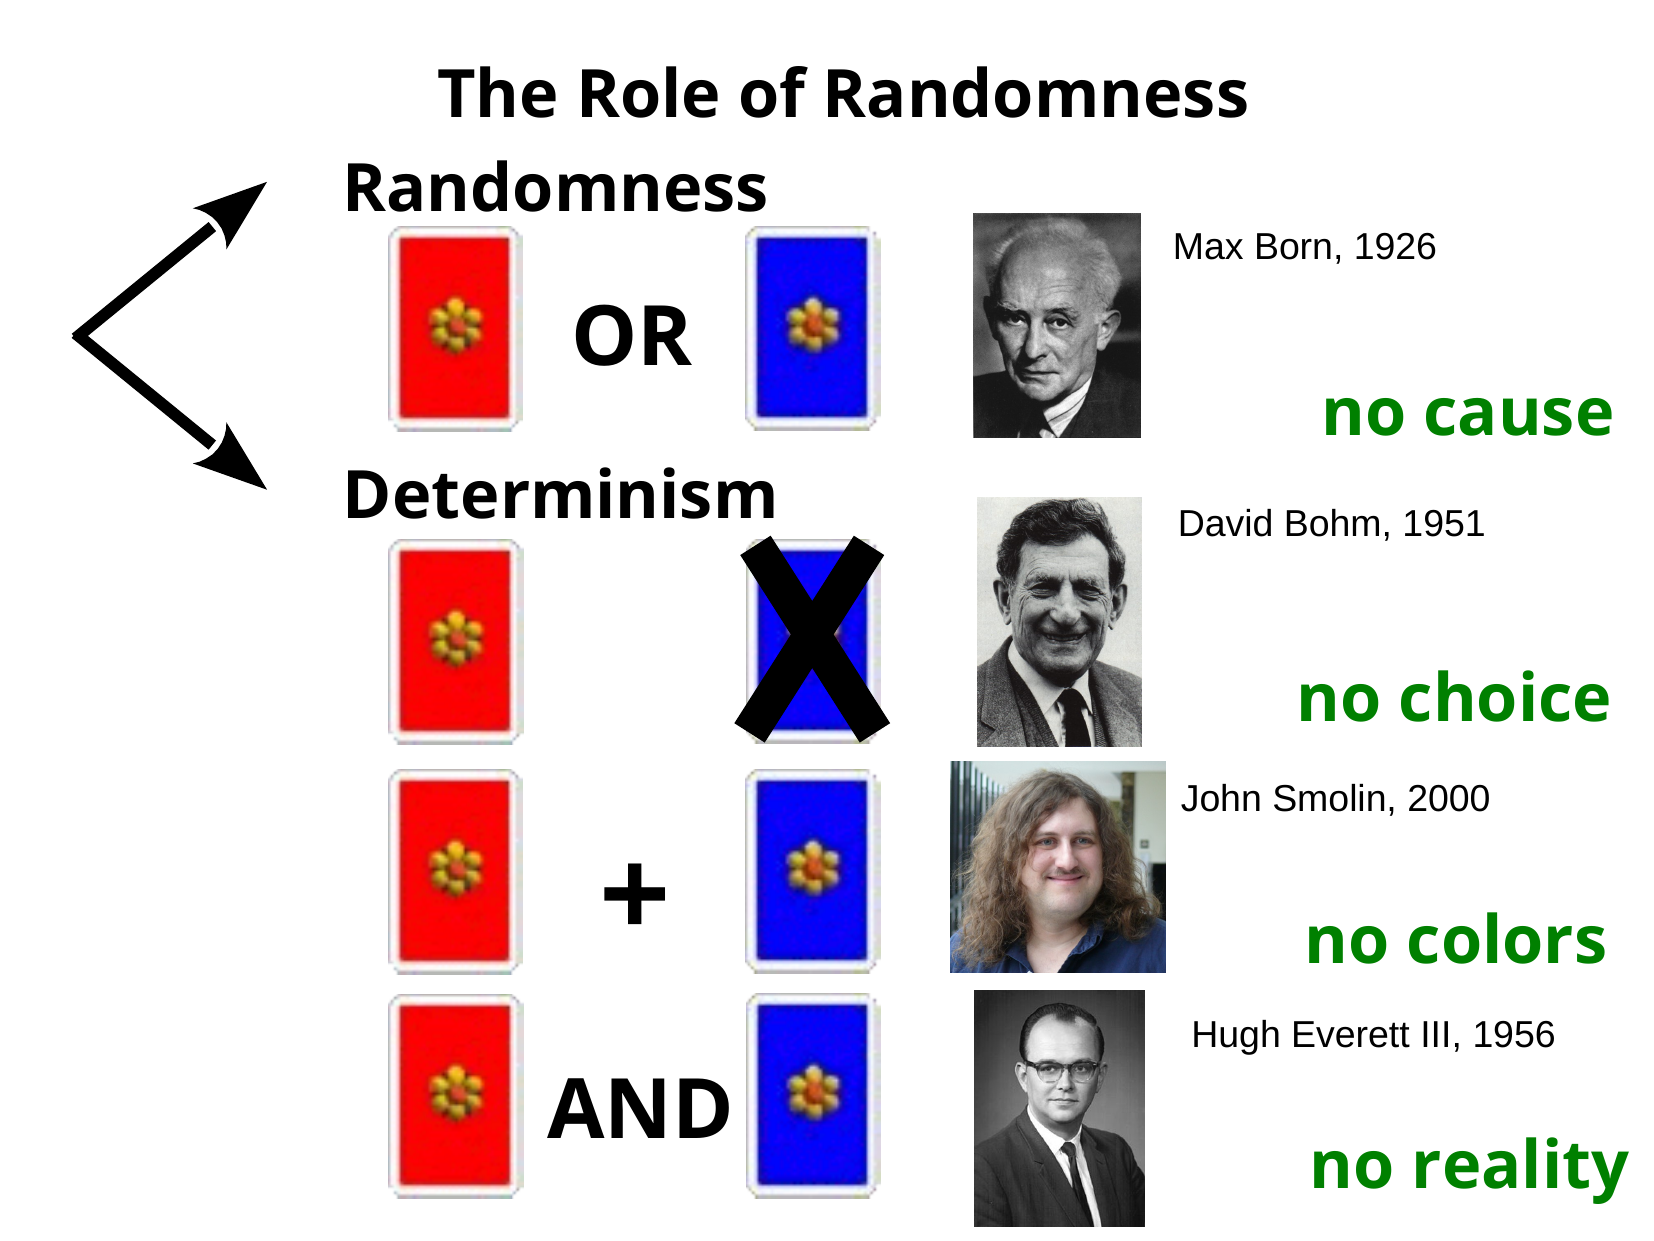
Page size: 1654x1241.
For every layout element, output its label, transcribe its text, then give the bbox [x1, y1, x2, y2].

picture [746, 539, 881, 744]
picture [973, 213, 1141, 438]
picture [745, 769, 881, 974]
text_box no choice [1277, 638, 1654, 737]
text_box Max Born, 1926 [1153, 213, 1527, 280]
text_box OR [552, 264, 751, 382]
text_box John Smolin, 2000 [1161, 766, 1574, 832]
picture [977, 497, 1142, 747]
text_box no cause [1302, 352, 1654, 452]
text_box The Role of Randomness [417, 34, 1654, 133]
picture [974, 990, 1145, 1227]
text_box Determinism [323, 435, 898, 534]
text_box Randomness [323, 128, 898, 227]
picture [388, 539, 524, 745]
text_box no colors [1285, 880, 1654, 980]
text_box + [580, 792, 692, 957]
picture [388, 226, 523, 432]
text_box AND [528, 1037, 748, 1155]
text_box Hugh Everett III, 1956 [1172, 1001, 1606, 1068]
picture [388, 994, 524, 1199]
picture [745, 226, 881, 431]
text_box no reality [1290, 1105, 1654, 1204]
picture [950, 761, 1166, 973]
text_box David Bohm, 1951 [1158, 490, 1556, 557]
picture [746, 993, 881, 1199]
picture [388, 769, 523, 975]
